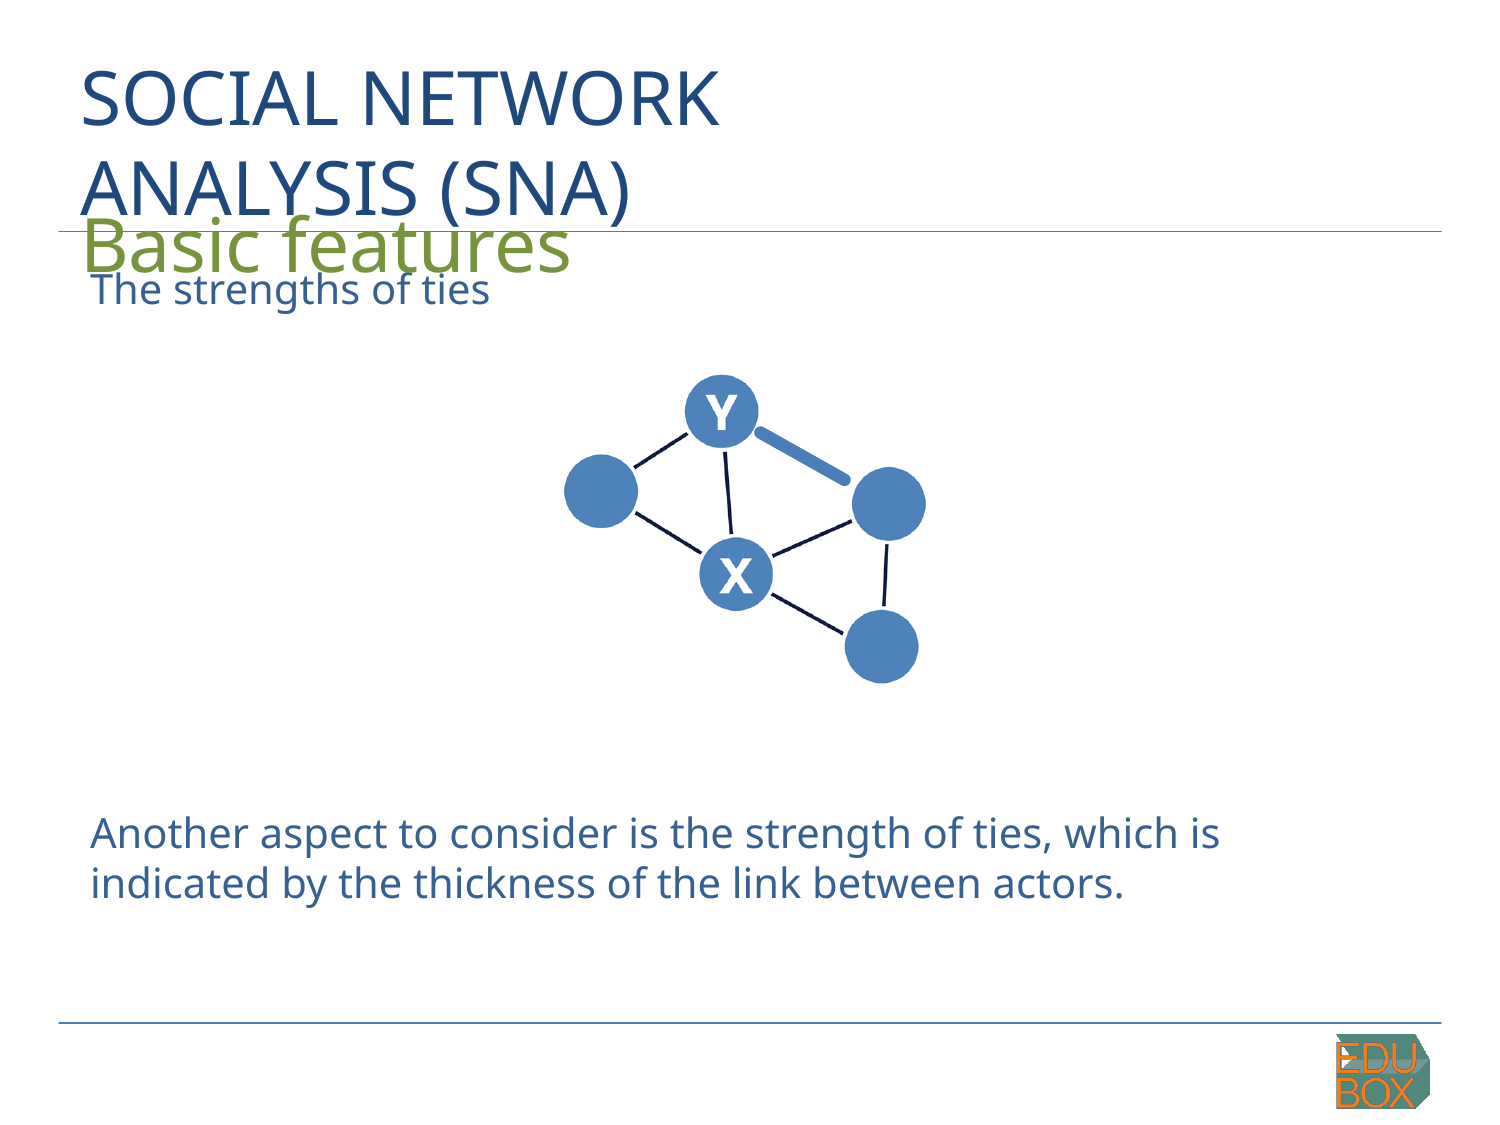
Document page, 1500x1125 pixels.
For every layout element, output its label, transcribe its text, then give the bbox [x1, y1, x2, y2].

list The strengths of ties Another aspect to consider is the strength of ties, which is indicated by the thickness of the link between actors. [75, 255, 1426, 1005]
list Basic features [64, 127, 1040, 247]
picture [528, 354, 972, 693]
title SOCIAL NETWORK ANALYSIS (SNA) [64, 42, 1447, 153]
picture [1328, 1028, 1437, 1114]
